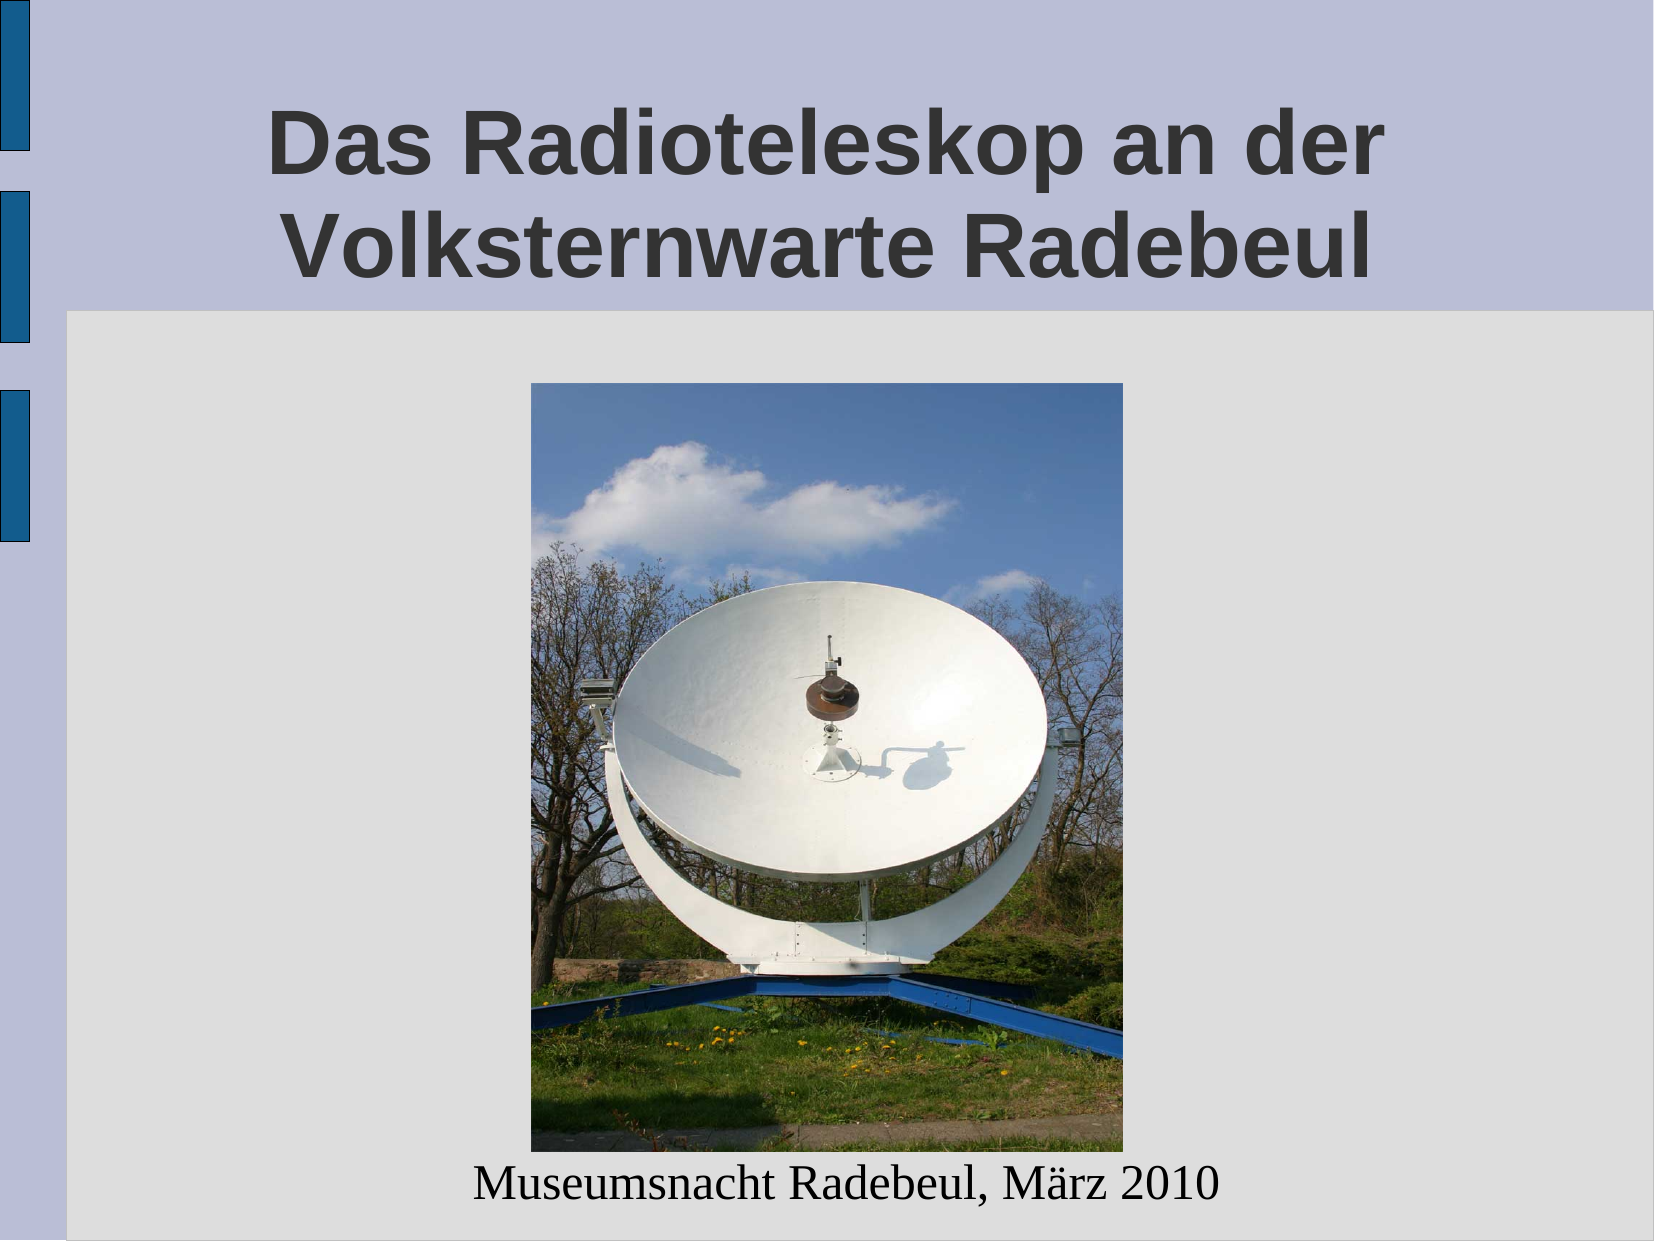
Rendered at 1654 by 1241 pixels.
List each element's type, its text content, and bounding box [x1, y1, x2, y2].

title Das Radioteleskop an der Volksternwarte Radebeul [121, 91, 1534, 299]
text_box Museumsnacht Radebeul, März 2010 [472, 1155, 1221, 1211]
picture [531, 383, 1123, 1152]
